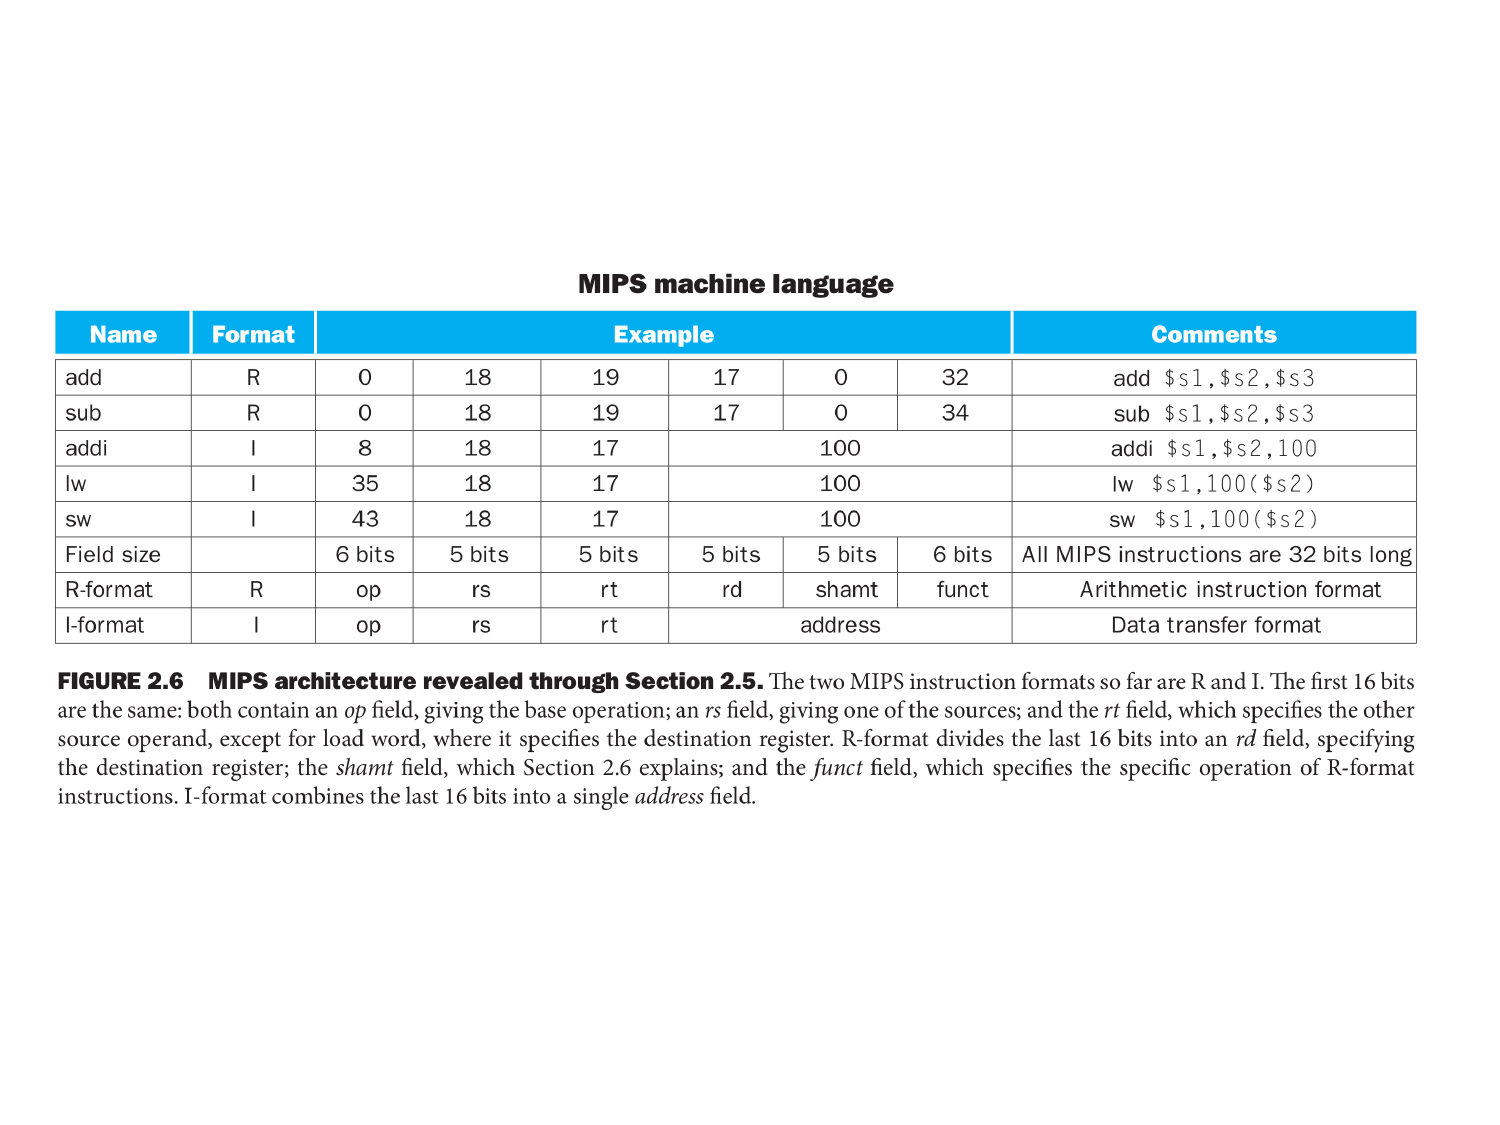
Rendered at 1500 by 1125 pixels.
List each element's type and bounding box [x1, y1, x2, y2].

picture [37, 254, 1444, 826]
